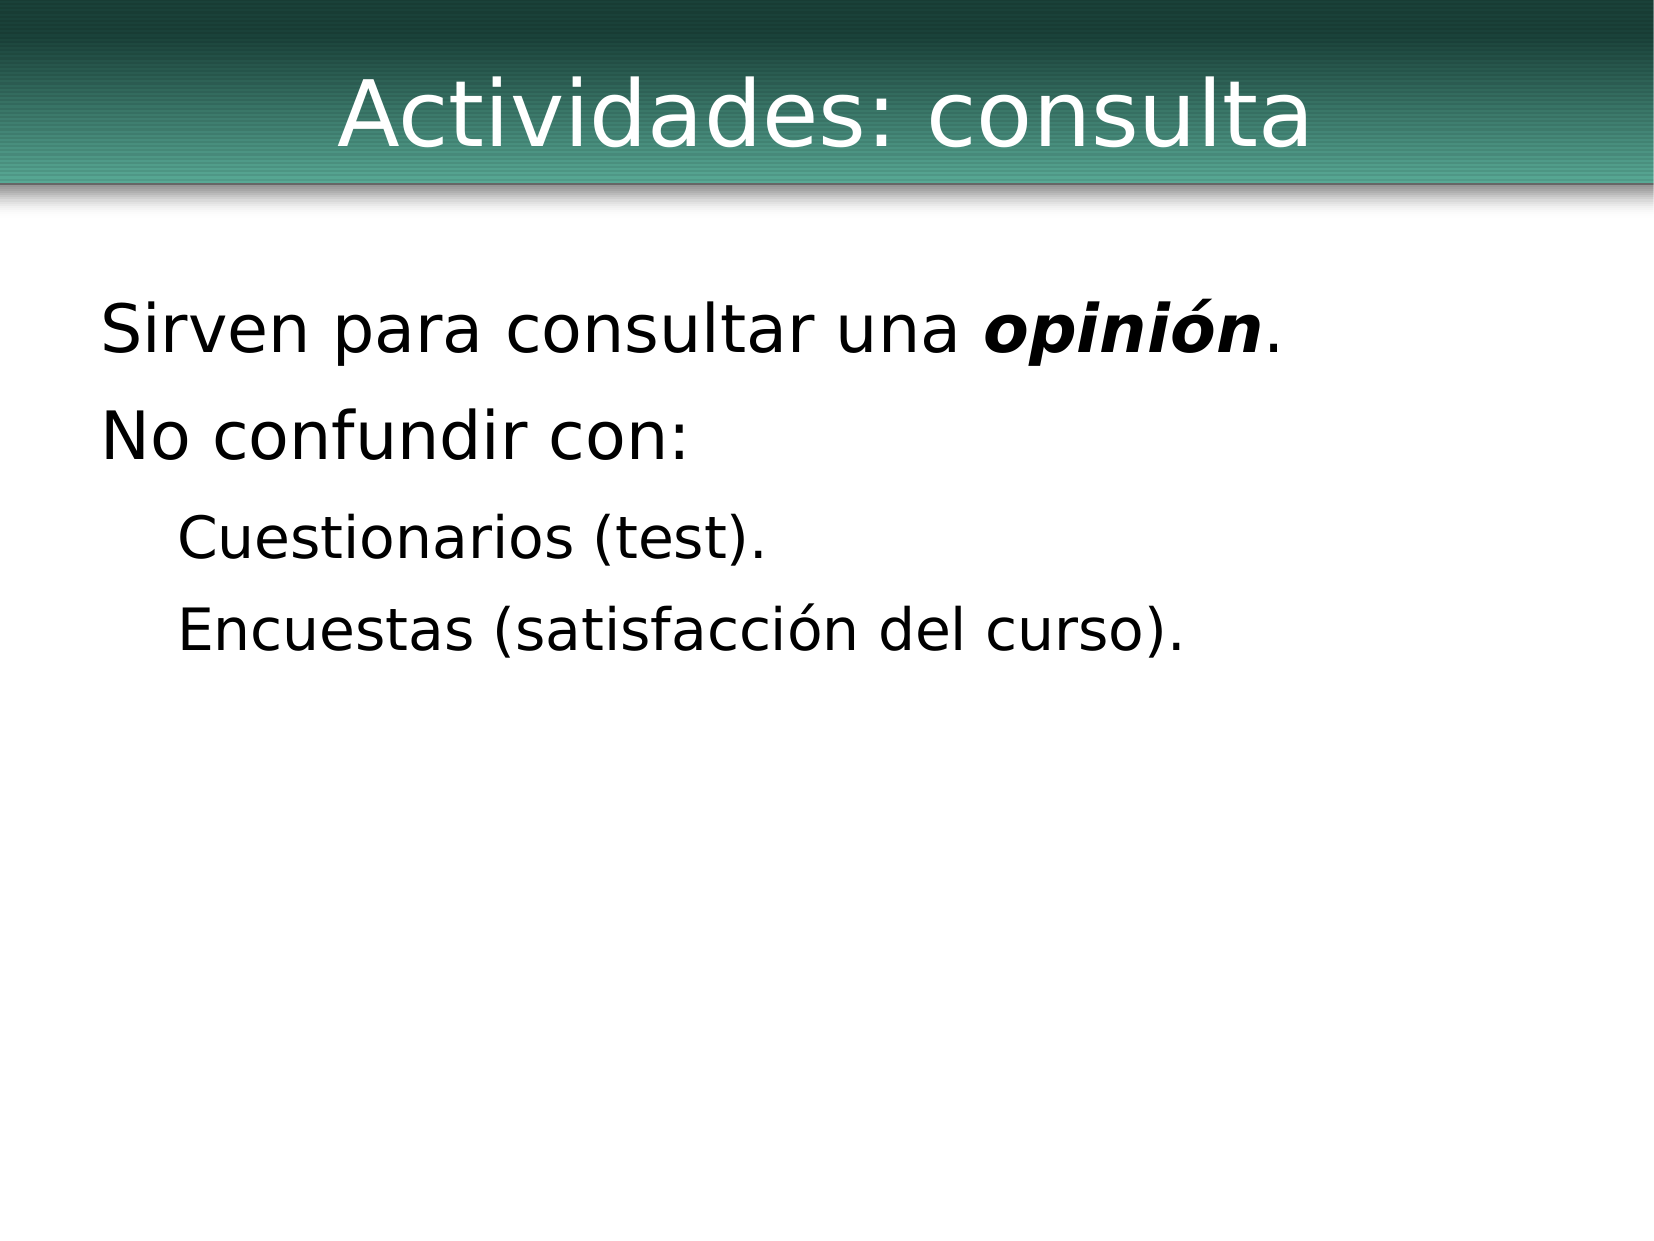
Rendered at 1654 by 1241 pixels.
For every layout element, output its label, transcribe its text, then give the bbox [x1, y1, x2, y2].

title Actividades: consulta [82, 11, 1571, 219]
list Sirven para consultar una opinión. No confundir con: Cuestionarios (test). Encuestas (satisfacción del curso). [82, 290, 1571, 1094]
picture [0, 0, 1654, 225]
